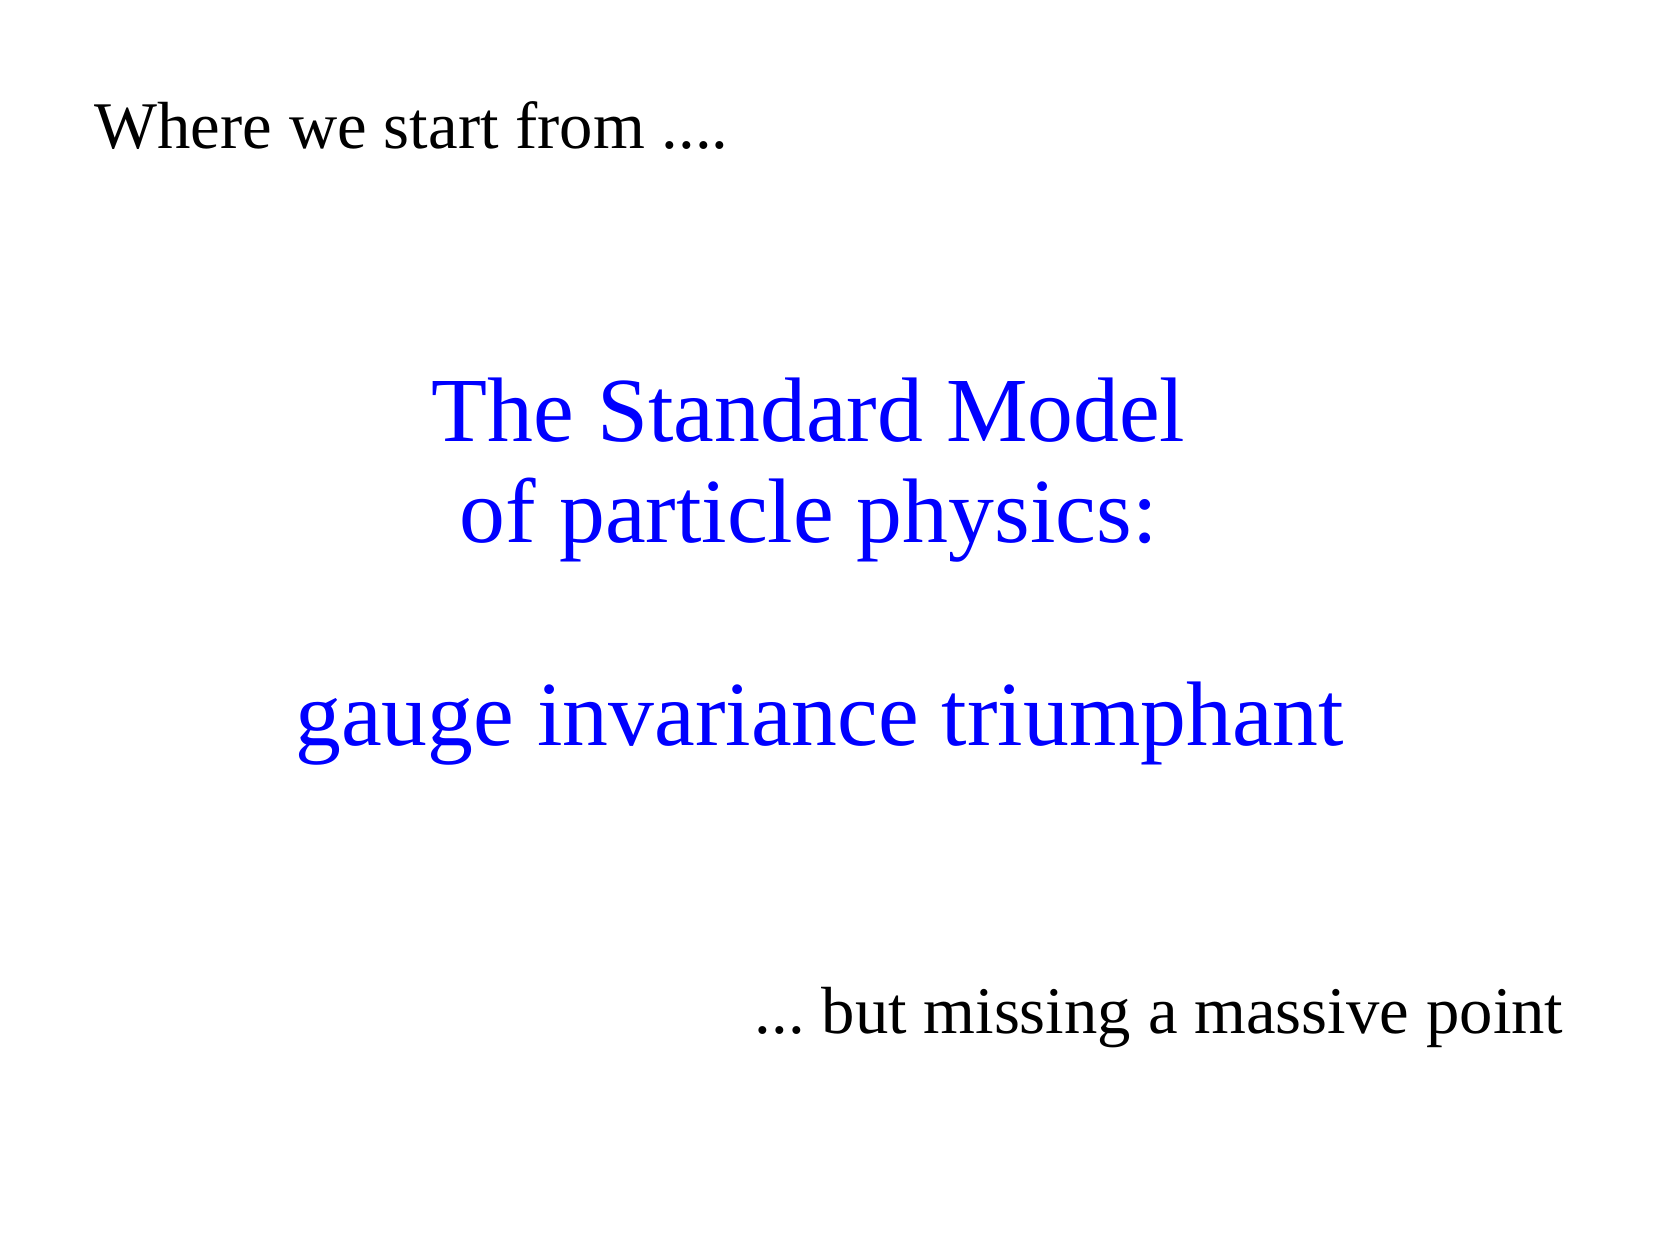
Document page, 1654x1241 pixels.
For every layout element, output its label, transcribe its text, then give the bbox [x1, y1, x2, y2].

list Where we start from .... [76, 88, 1565, 266]
list ... but missing a massive point [76, 974, 1565, 1152]
title The Standard Model of particle physics: gauge invariance triumphant [76, 340, 1565, 785]
